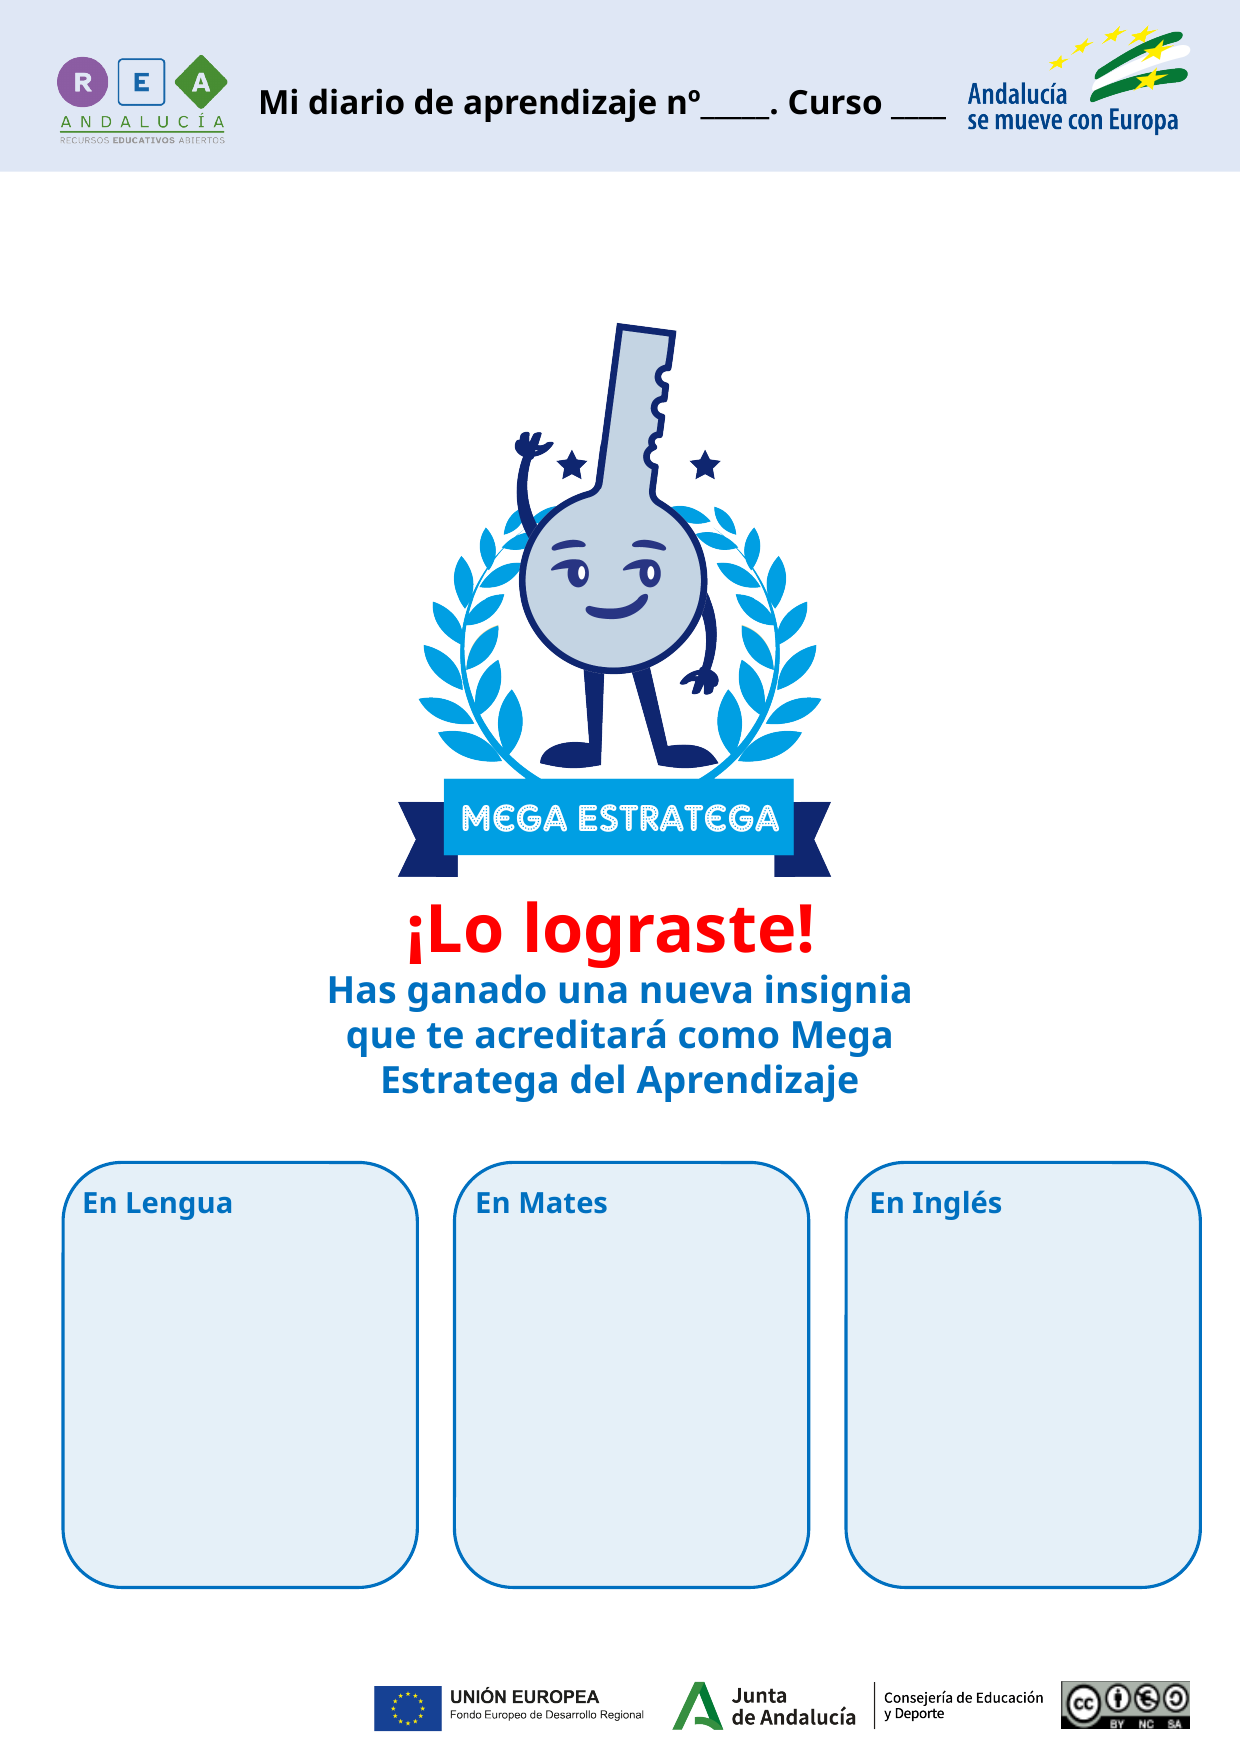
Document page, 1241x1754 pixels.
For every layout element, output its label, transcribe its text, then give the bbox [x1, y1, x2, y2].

text_box [454, 1162, 809, 1588]
picture [157, 172, 1044, 1042]
text_box Mi diario de aprendizaje nº_____. Curso ____ [243, 73, 961, 129]
picture [353, 1656, 1190, 1745]
text_box ¡Lo lograste! Has ganado una nueva insignia que te acreditará como Mega Estratega del Aprendizaje [285, 878, 955, 1073]
text_box [0, 0, 1240, 172]
text_box En Lengua [67, 1177, 249, 1227]
text_box En Inglés [854, 1177, 1018, 1227]
text_box [846, 1162, 1201, 1588]
text_box [63, 1162, 418, 1588]
picture [961, 23, 1197, 141]
picture [43, 50, 241, 148]
text_box En Mates [460, 1177, 623, 1227]
